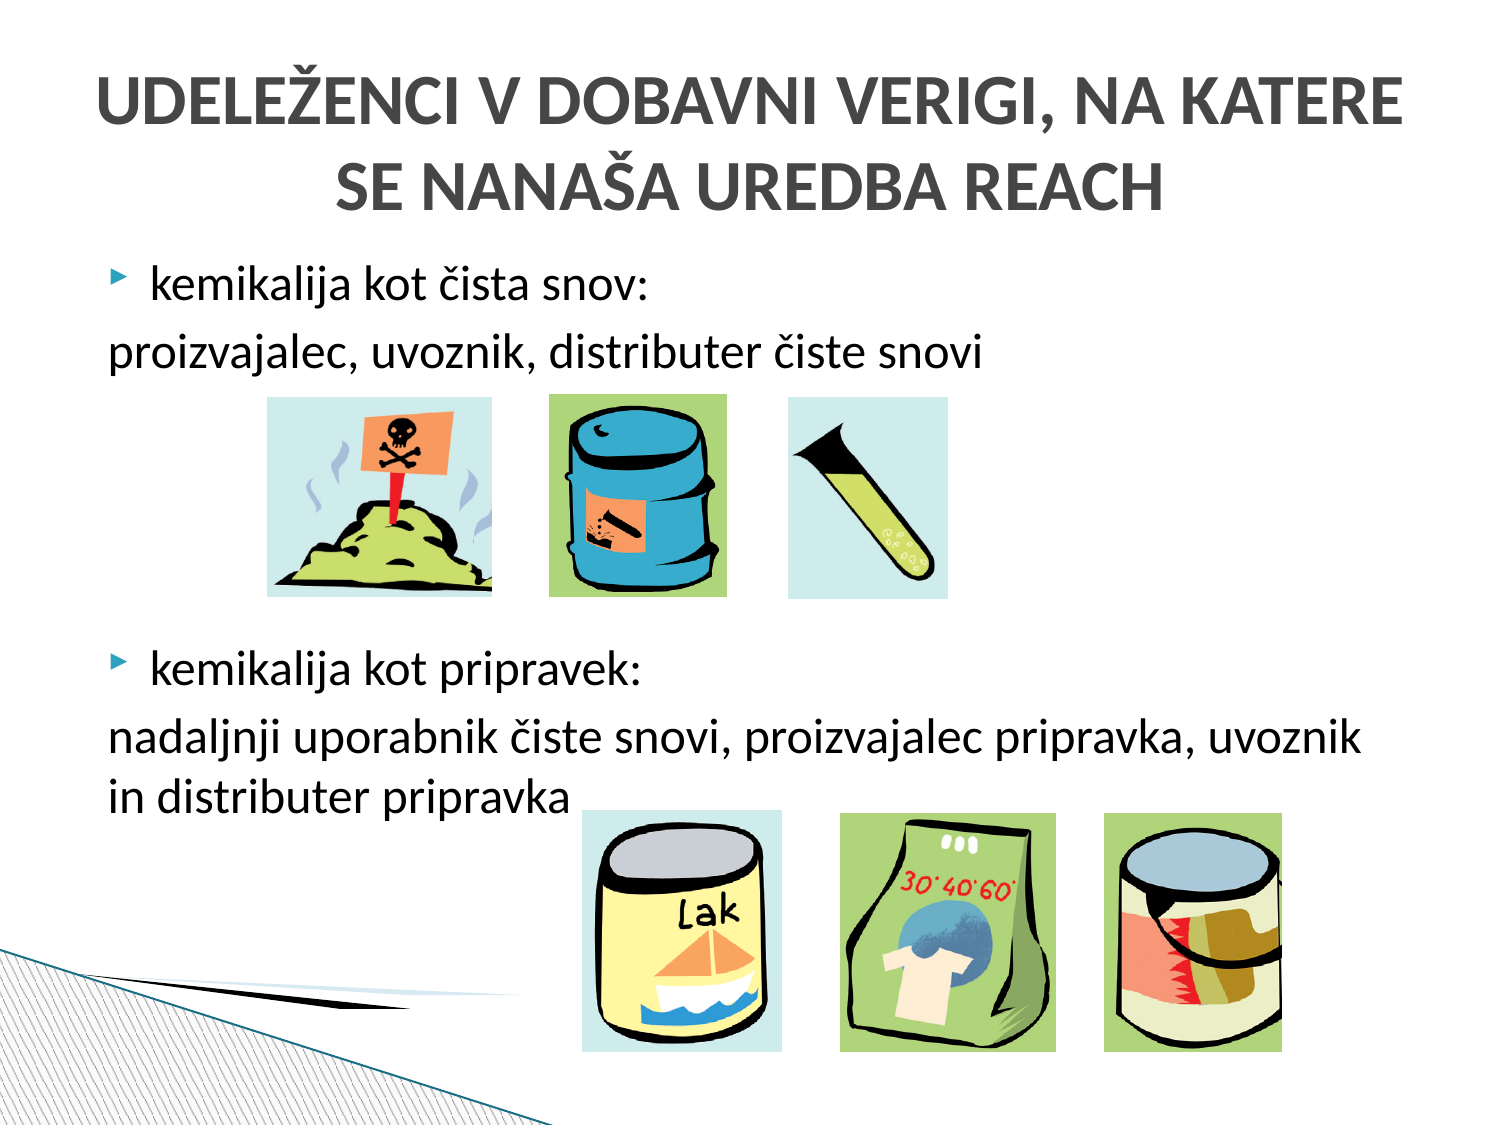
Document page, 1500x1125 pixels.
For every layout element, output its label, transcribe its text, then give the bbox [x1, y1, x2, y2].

title UDELEŽENCI V DOBAVNI VERIGI, NA KATERE SE NANAŠA UREDBA REACH [75, 45, 1425, 233]
picture [0, 952, 543, 1125]
picture [840, 813, 1056, 1052]
picture [582, 810, 782, 1052]
picture [788, 397, 948, 599]
list kemikalija kot čista snov: proizvajalec, uvoznik, distributer čiste snovi kemikalija kot pripravek: nadaljnji uporabnik čiste snovi, proizvajalec pripravka, uvoznik in distributer pripravka [75, 243, 1425, 986]
picture [549, 394, 727, 597]
picture [267, 397, 492, 597]
picture [1104, 813, 1282, 1052]
